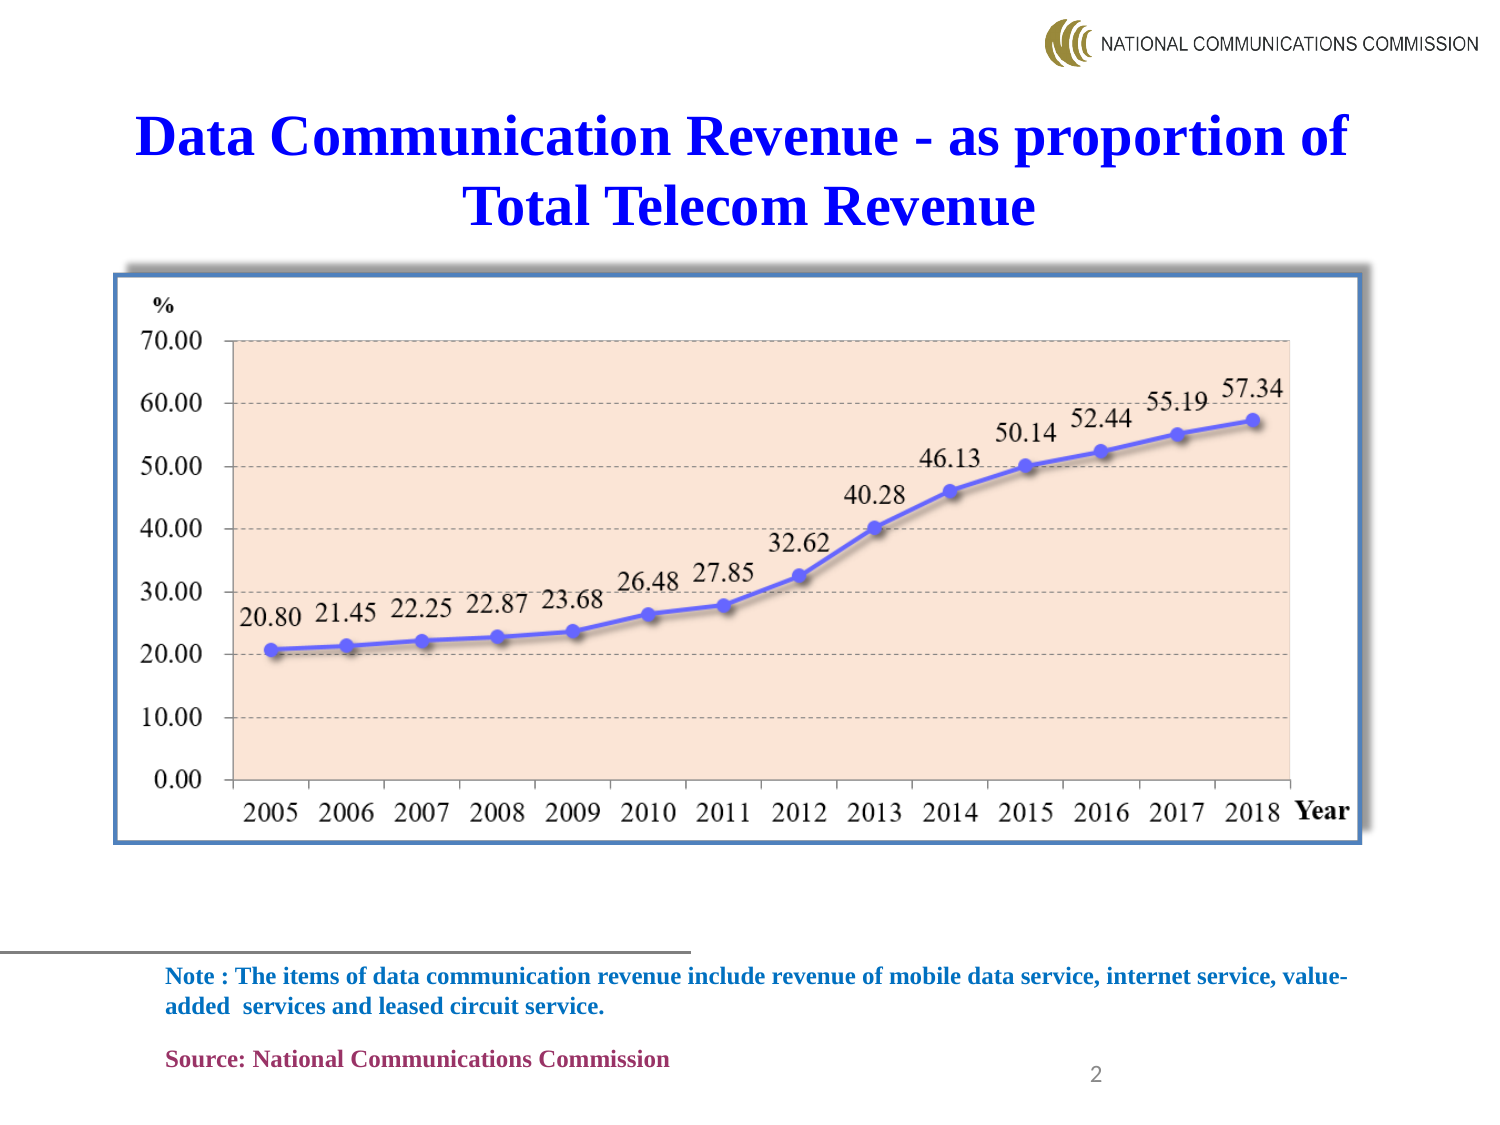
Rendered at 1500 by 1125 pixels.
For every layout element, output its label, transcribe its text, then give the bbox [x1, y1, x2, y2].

text_box Source: National Communications Commission [0, 1035, 703, 1081]
picture [113, 254, 1381, 845]
text_box [1074, 1042, 1426, 1103]
text_box Note : The items of data communication revenue include revenue of mobile data service, internet service, value-added services and leased circuit service. [0, 952, 1424, 1029]
picture [1045, 19, 1479, 67]
text_box Data Communication Revenue - as proportion of Total Telecom Revenue [0, 90, 1500, 216]
